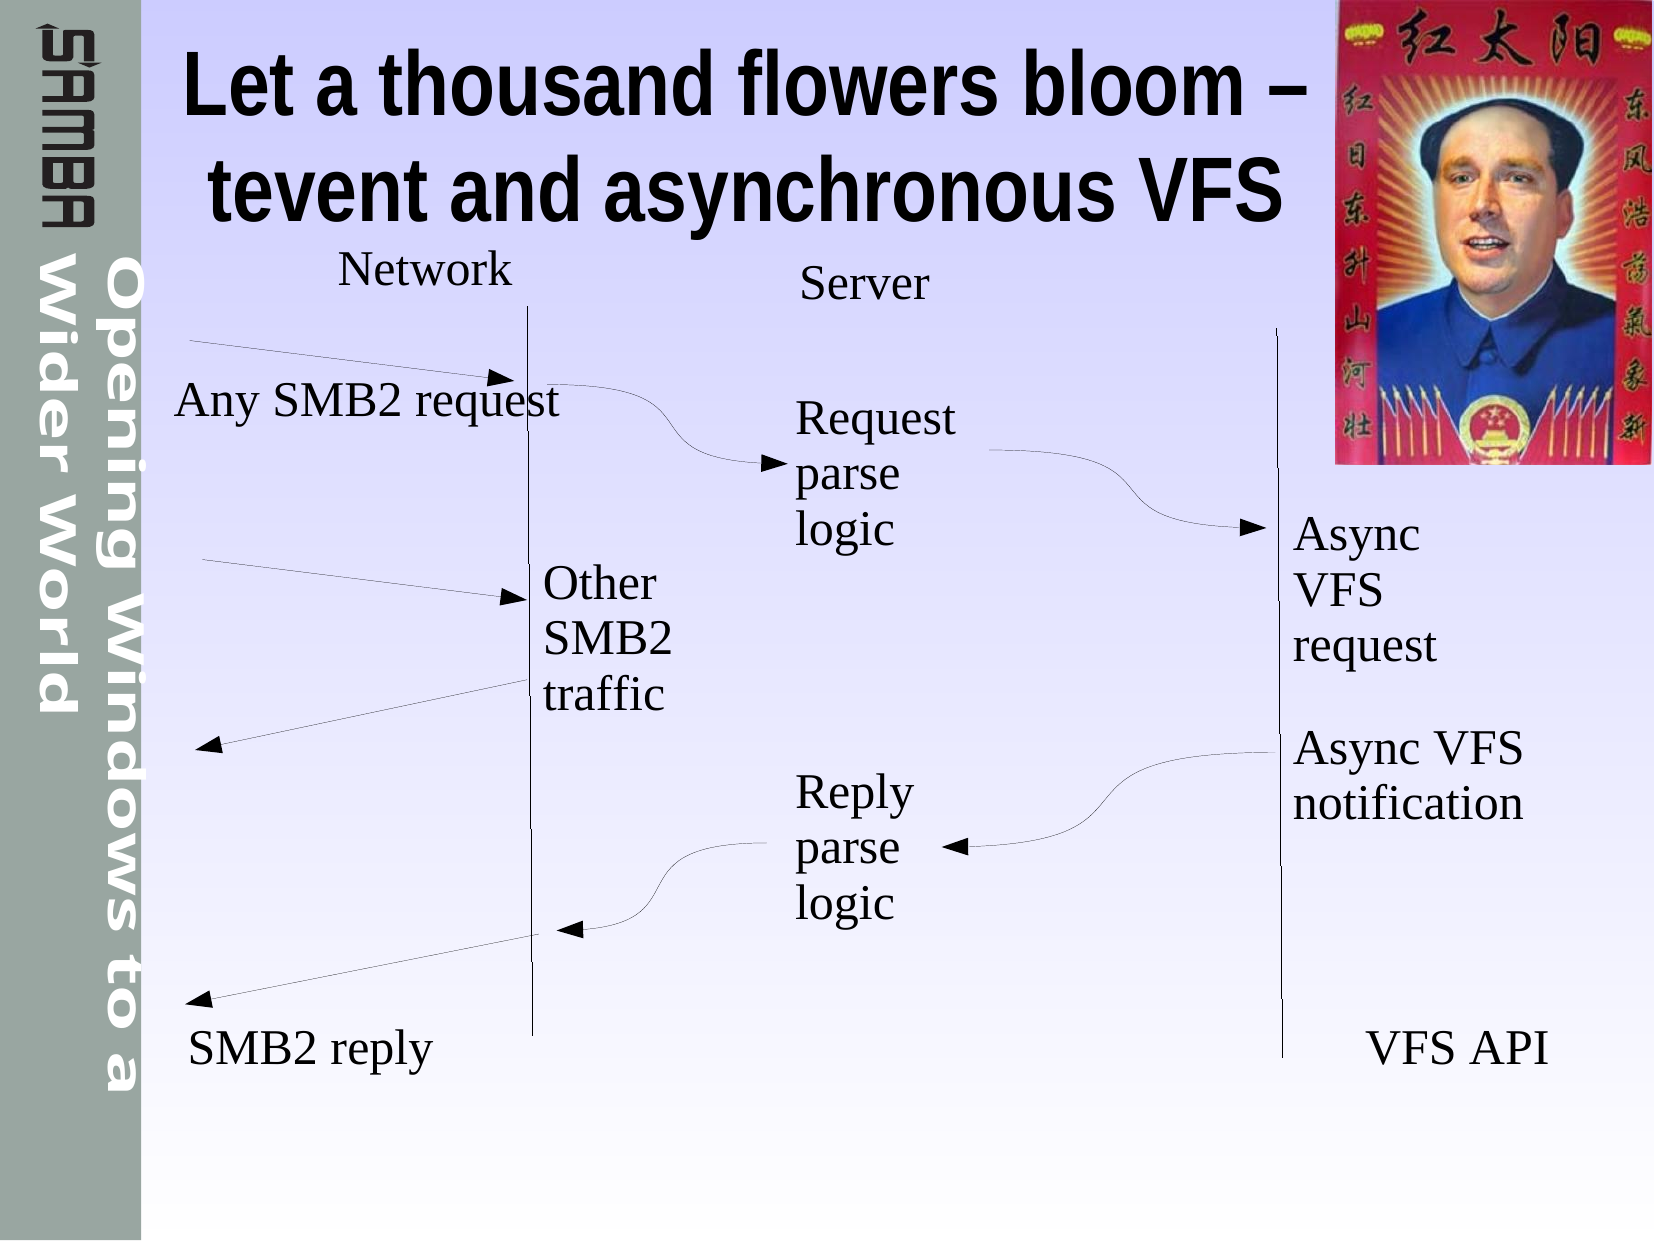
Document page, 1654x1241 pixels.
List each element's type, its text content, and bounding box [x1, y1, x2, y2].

text_box SMB2 reply [187, 1019, 453, 1081]
text_box VFS API [1365, 1020, 1550, 1076]
text_box Any SMB2 request [173, 372, 561, 436]
text_box Reply parse logic [795, 764, 972, 931]
title Let a thousand flowers bloom – tevent and asynchronous VFS [173, 31, 1321, 240]
text_box Server [799, 255, 931, 311]
text_box Async VFS request [1293, 506, 1471, 673]
text_box Other SMB2 traffic [543, 555, 721, 721]
picture [1335, 0, 1652, 466]
text_box Async VFS notification [1293, 720, 1531, 842]
text_box Network [337, 240, 513, 296]
text_box Request parse logic [795, 390, 972, 556]
